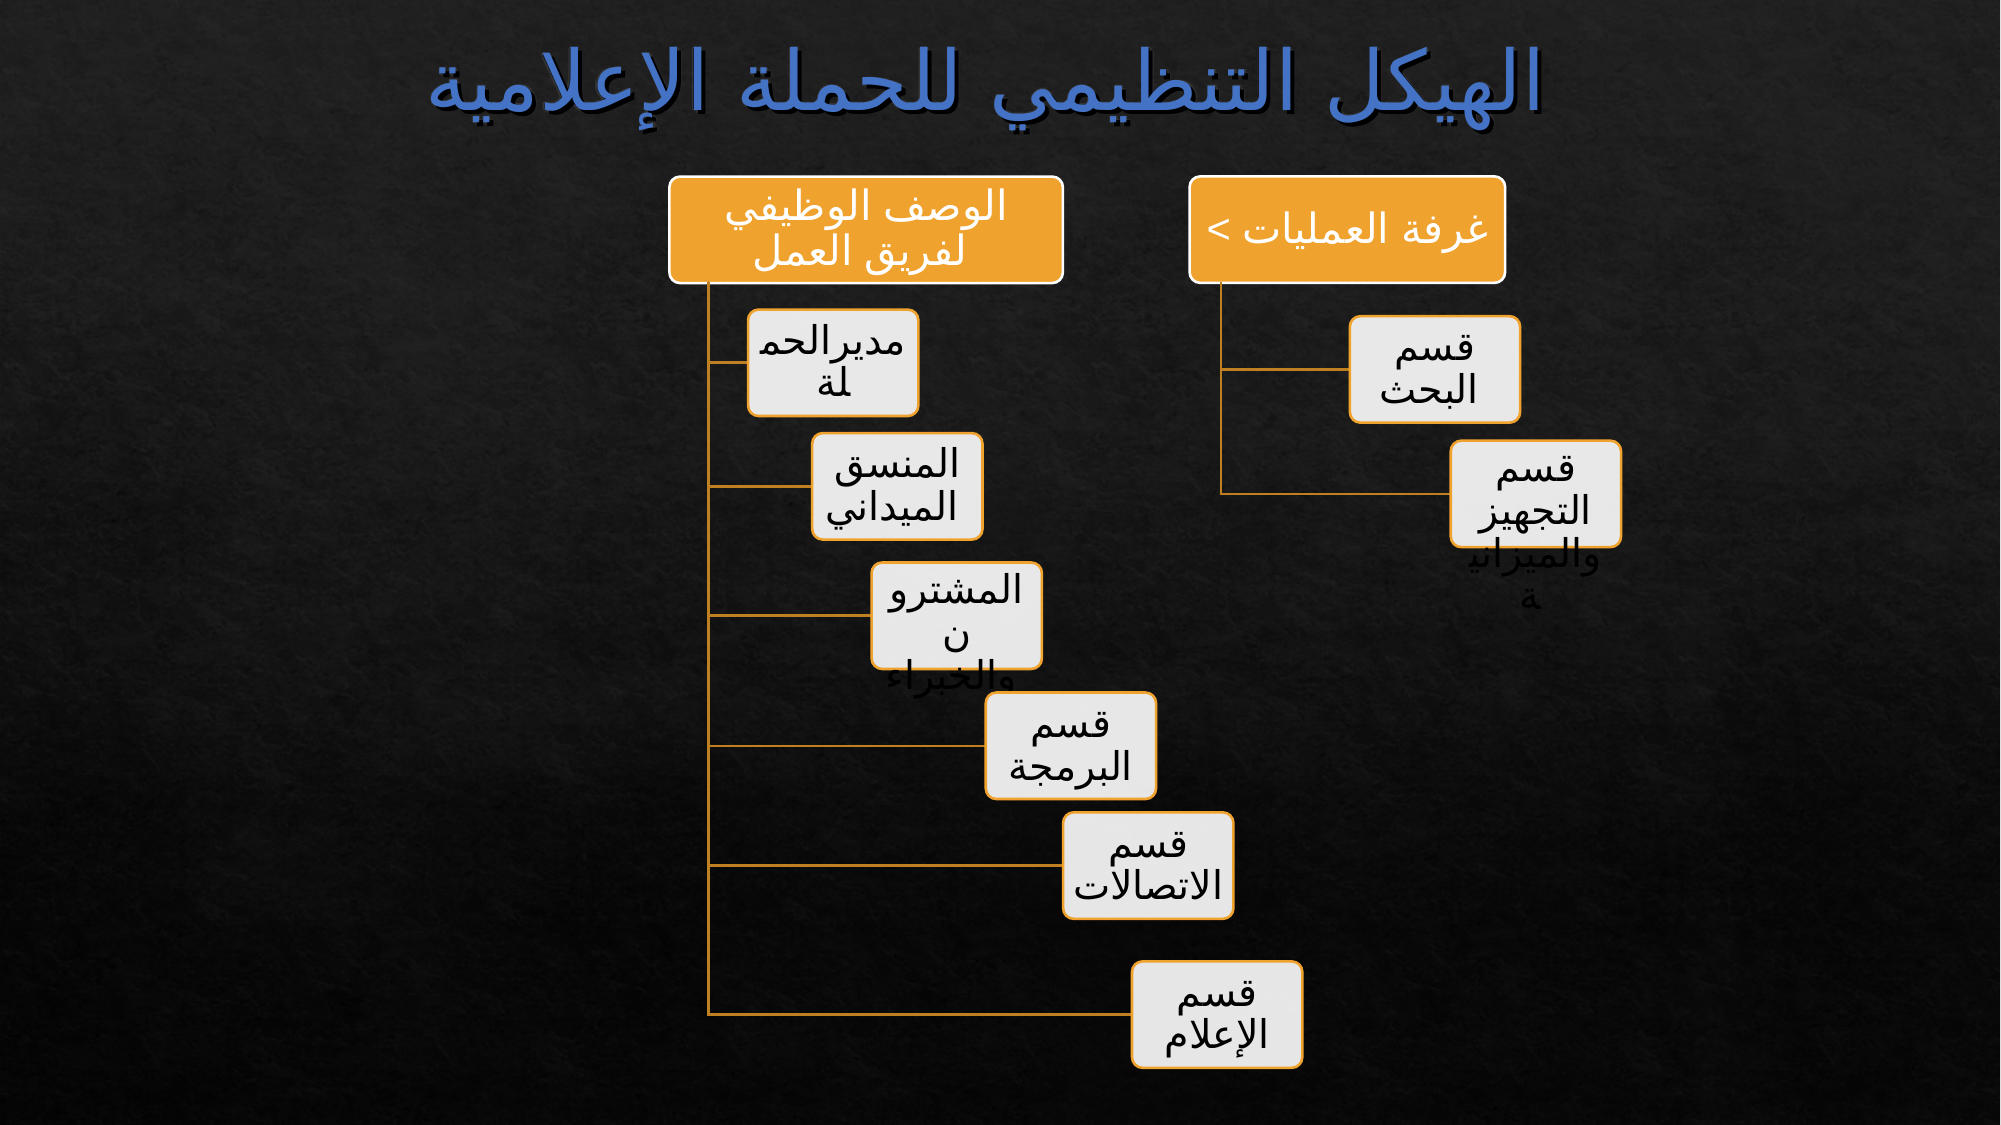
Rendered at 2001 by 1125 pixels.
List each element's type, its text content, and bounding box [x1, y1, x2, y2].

title الهيكل التنظيمي للحملة الإعلامية [149, 31, 1849, 118]
text_box قسم البحث [1349, 316, 1521, 423]
text_box الوصف الوظيفي لفريق العمل [669, 176, 1063, 284]
text_box قسم الاتصالات [1063, 812, 1234, 919]
text_box غرفة العمليات > [1189, 176, 1506, 283]
text_box مديرالحملة [748, 309, 919, 417]
text_box قسم التجهيز والميزانية [1450, 440, 1622, 548]
text_box المنسق الميداني [812, 433, 983, 540]
text_box قسم الإعلام [1132, 961, 1303, 1068]
text_box المشترون والخبراء [871, 562, 1042, 669]
text_box قسم البرمجة [985, 692, 1157, 800]
